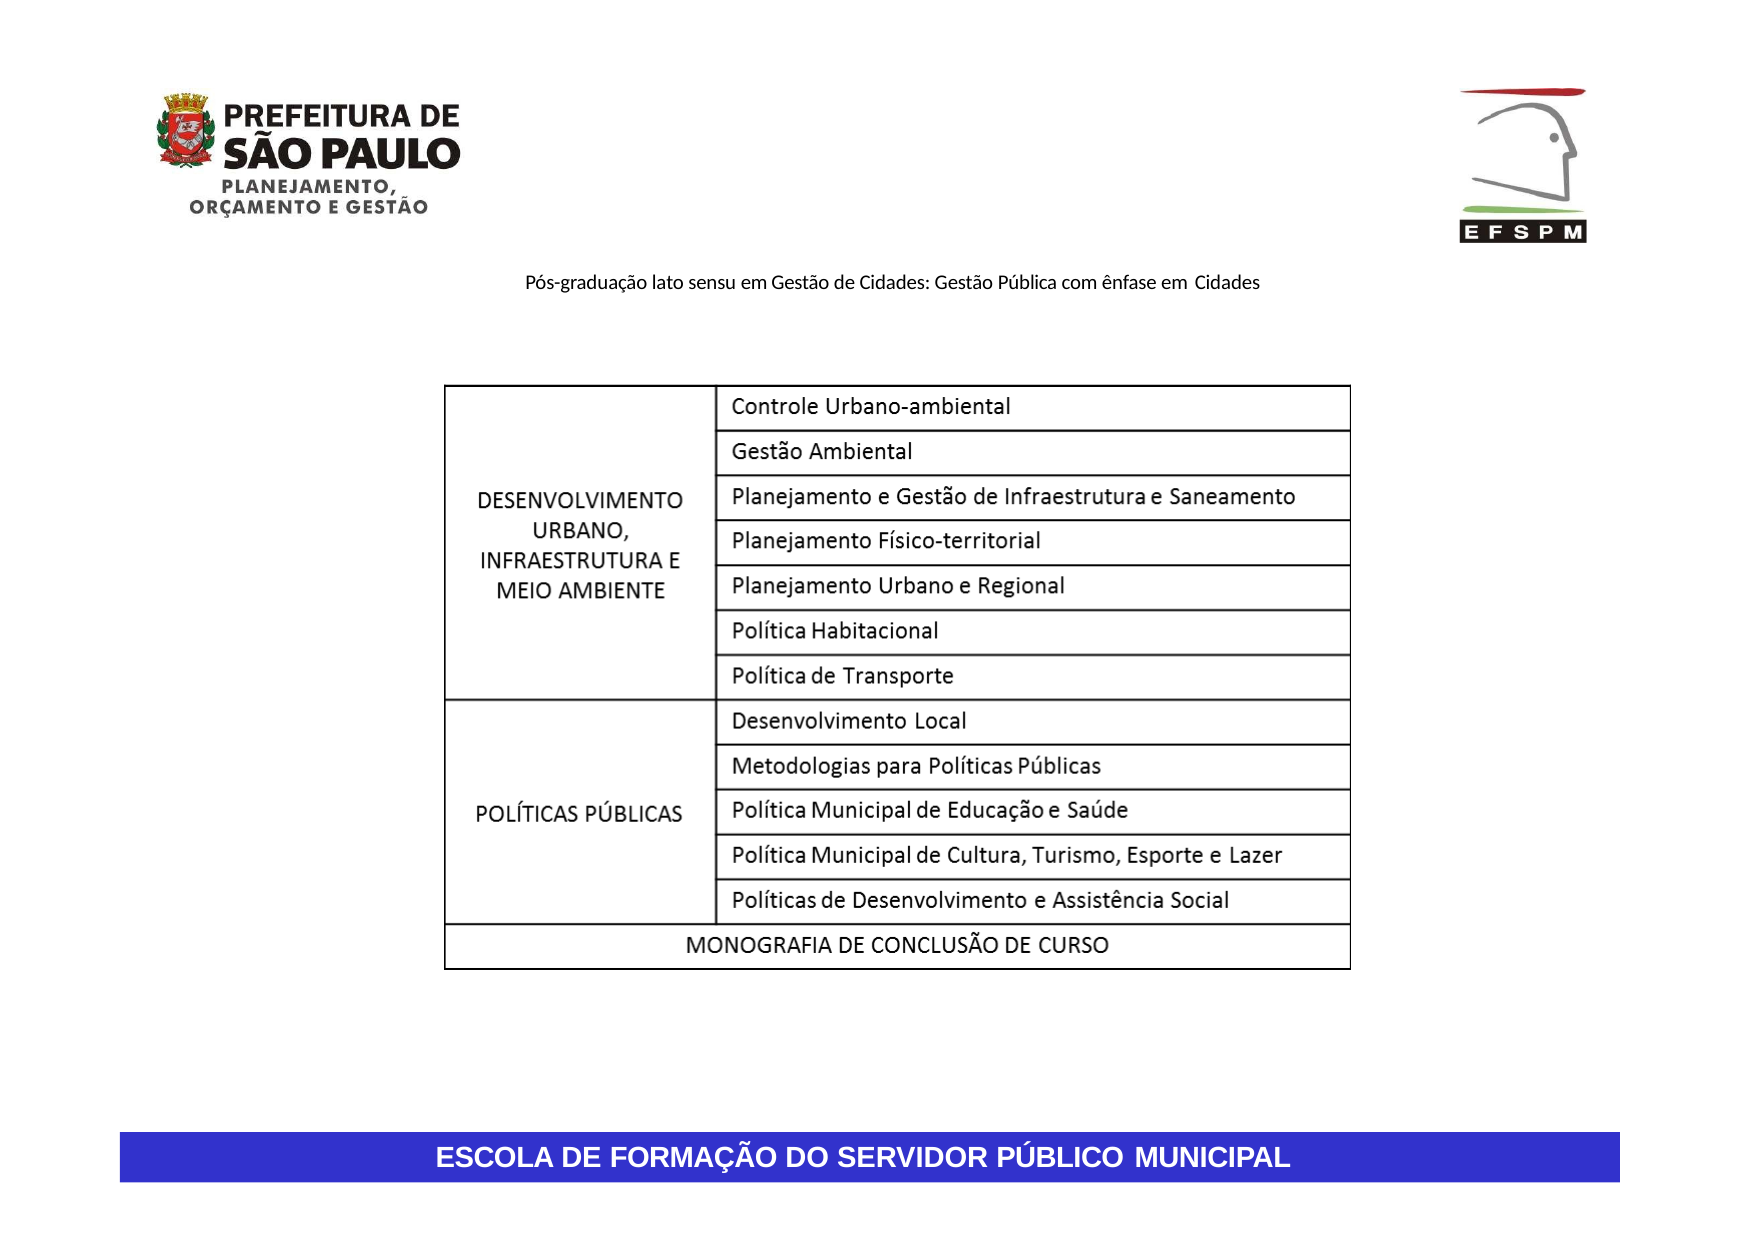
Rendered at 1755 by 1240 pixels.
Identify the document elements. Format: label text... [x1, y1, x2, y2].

picture [444, 384, 1351, 976]
text_box ESCOLA DE FORMAÇÃO DO SERVIDOR PÚBLICO MUNICIPAL [433, 1134, 1298, 1178]
text_box Pós-graduação lato sensu em Gestão de Cidades: Gestão Pública com ênfase em Cidades [523, 266, 1275, 297]
